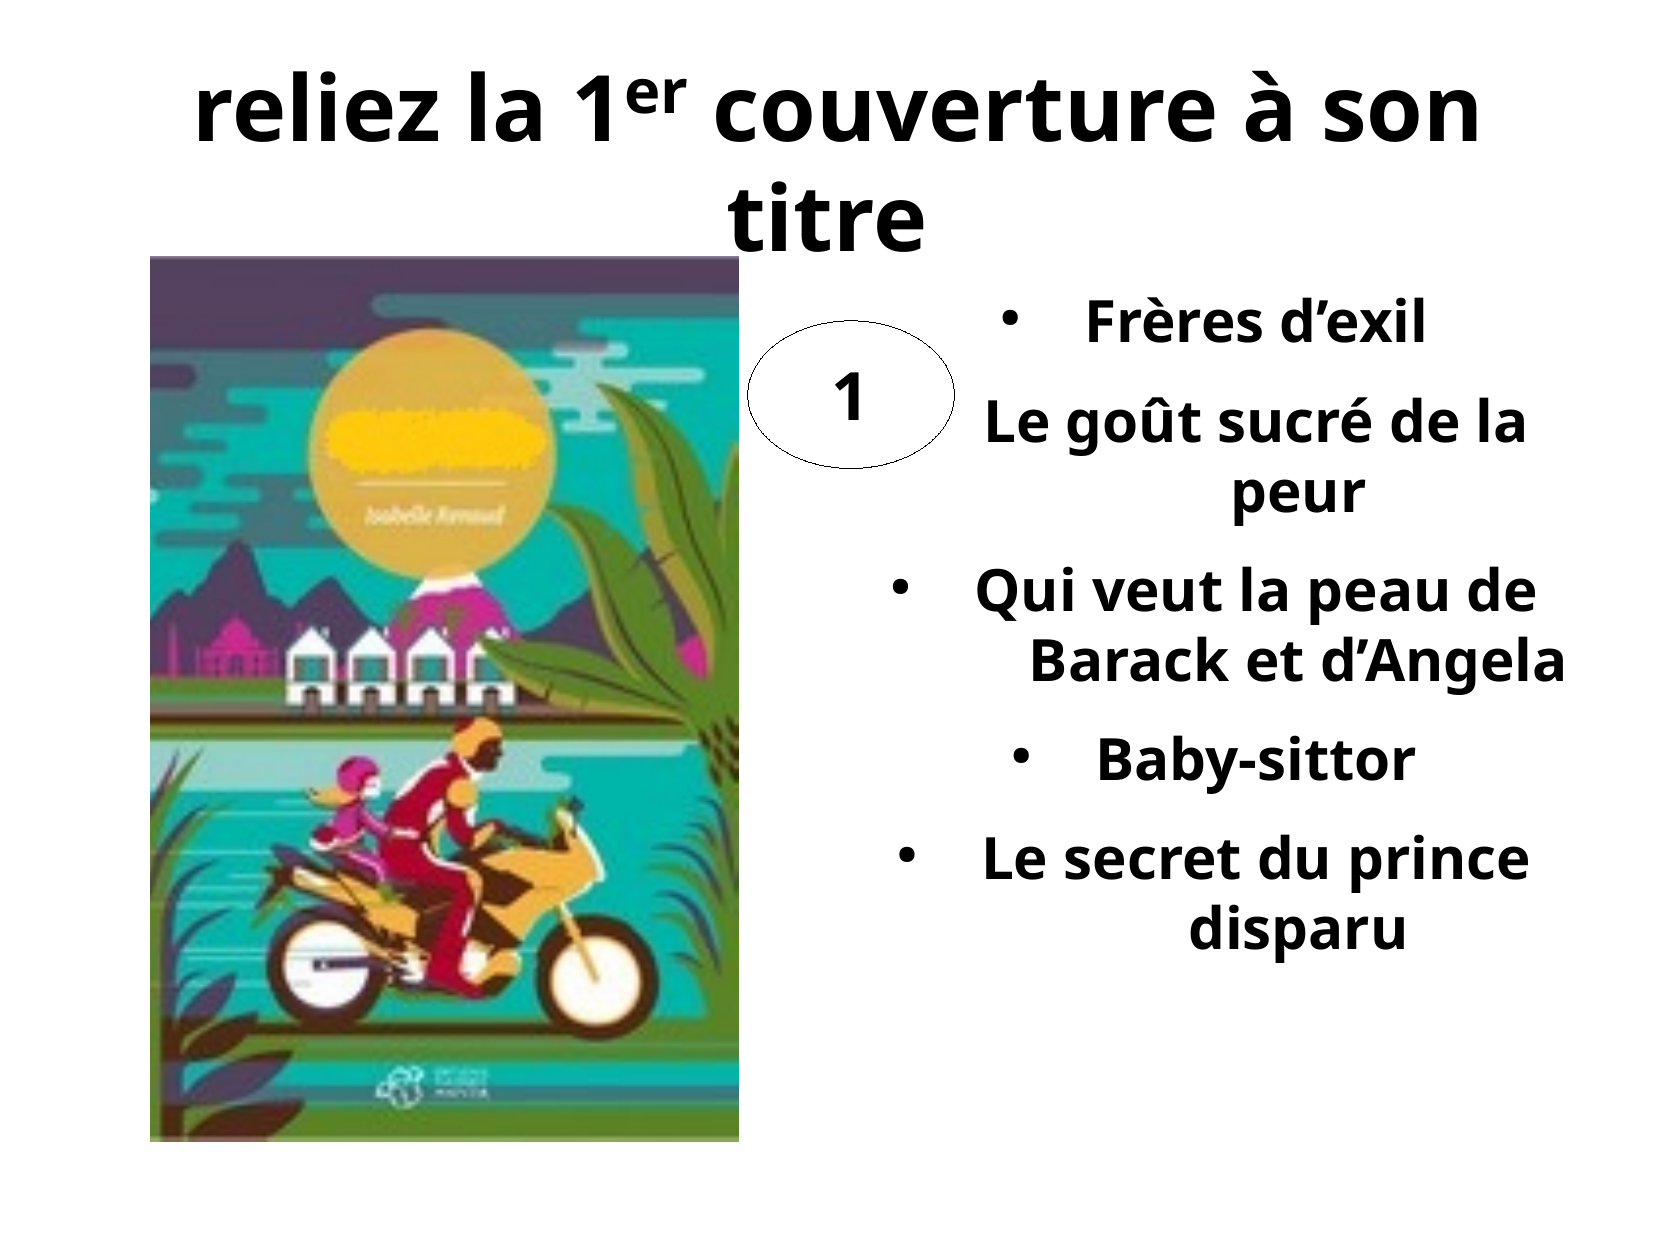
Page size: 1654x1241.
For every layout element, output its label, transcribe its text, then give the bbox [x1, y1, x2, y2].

title reliez la 1er couverture à son titre [82, 49, 1571, 257]
picture [150, 256, 739, 1142]
list Frères d’exil Le goût sucré de la peur Qui veut la peau de Barack et d’Angela Baby-sittor Le secret du prince disparu [851, 284, 1578, 1089]
text_box 1 [747, 320, 955, 469]
